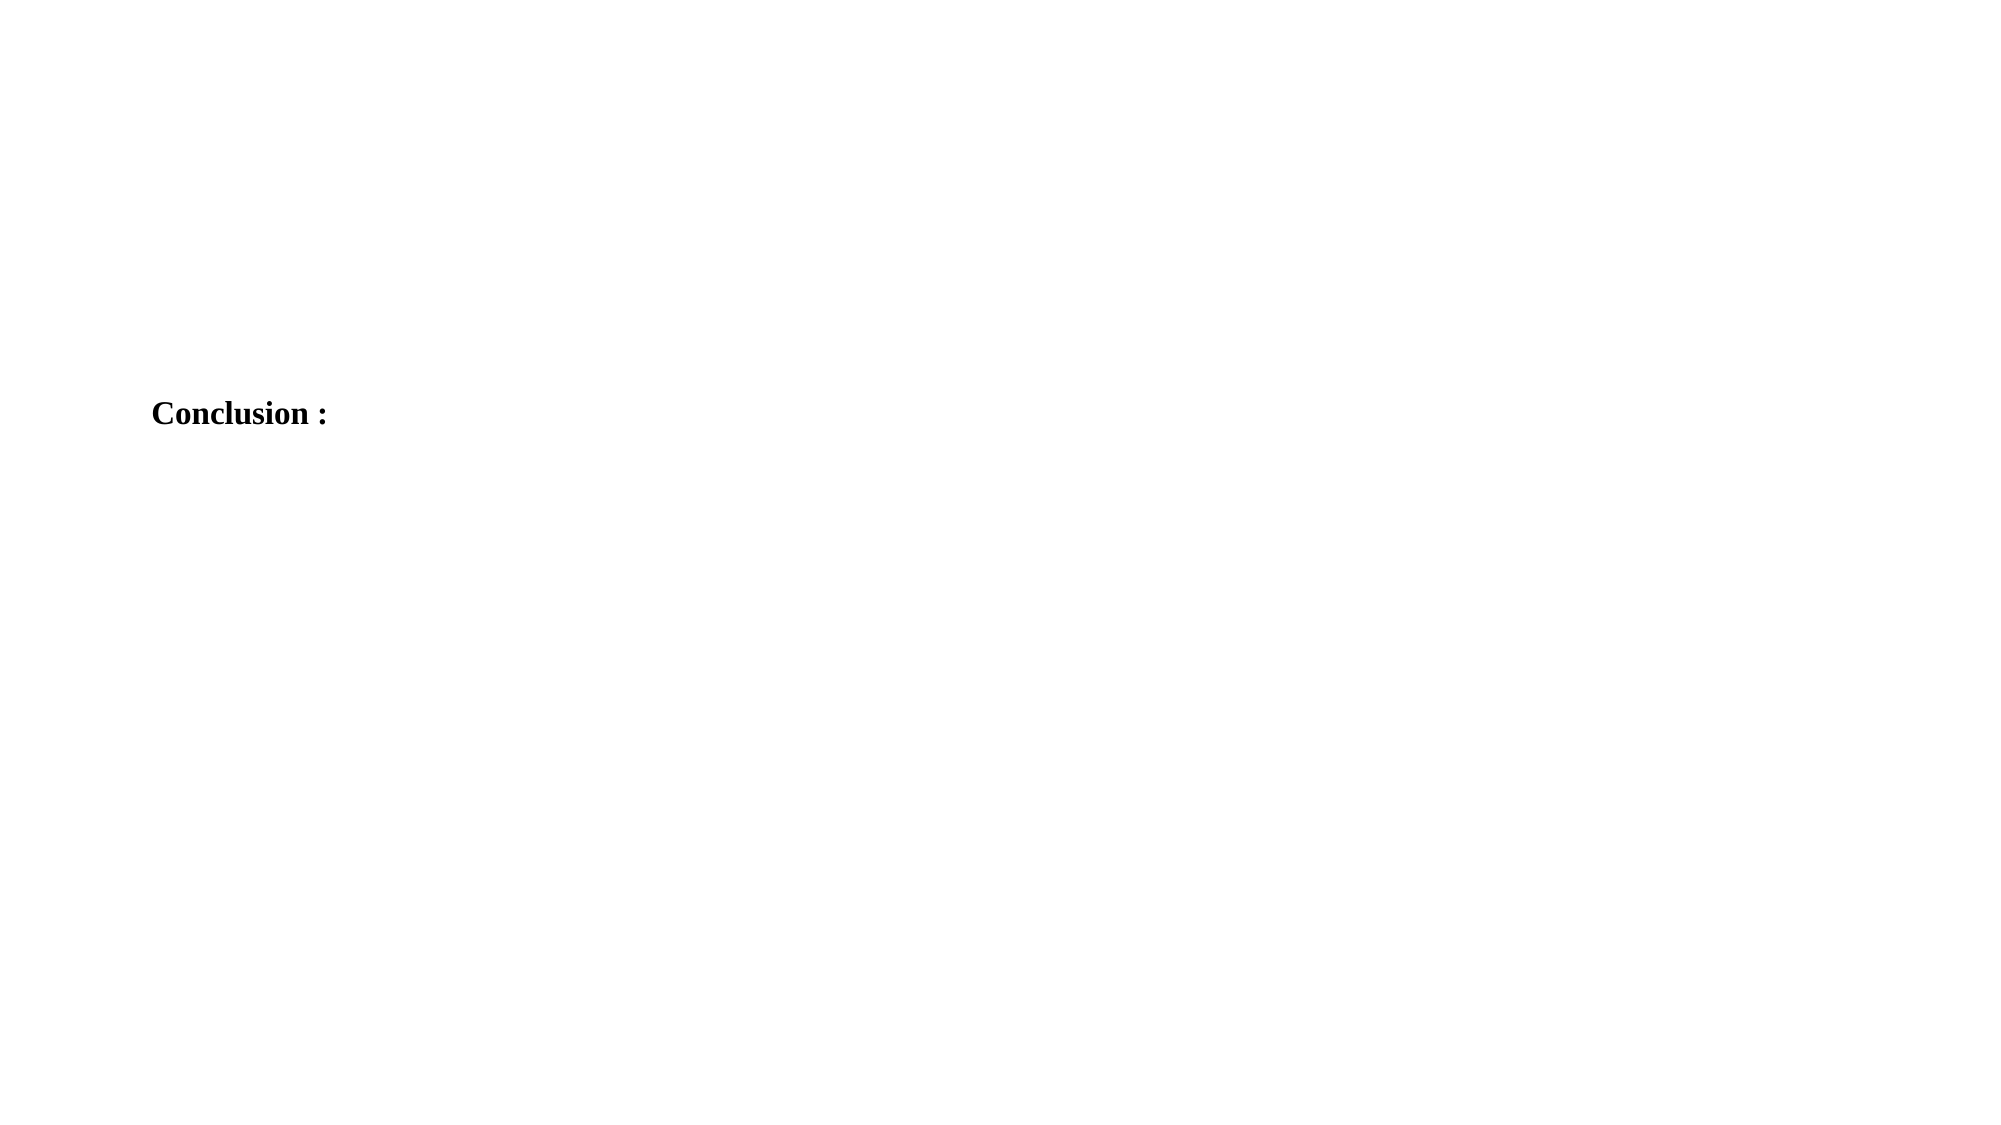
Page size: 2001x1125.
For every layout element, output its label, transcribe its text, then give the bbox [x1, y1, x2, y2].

title Conclusion : [35, 42, 1958, 1088]
